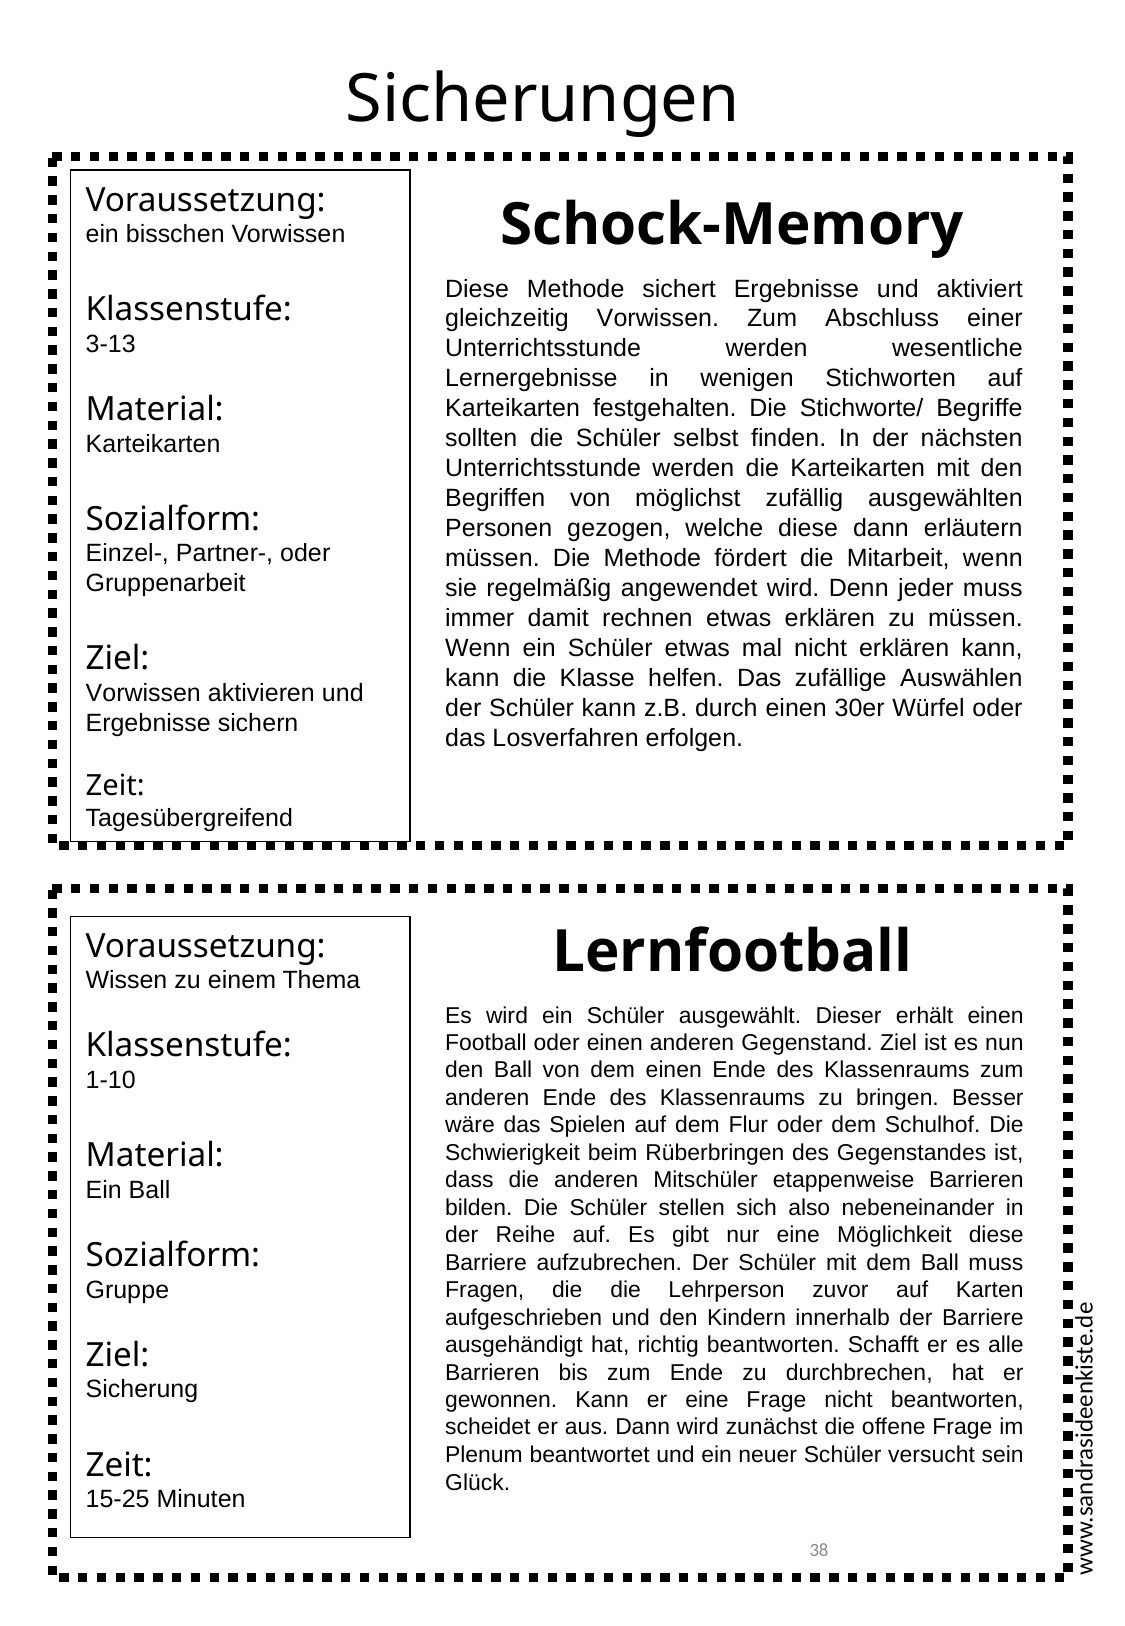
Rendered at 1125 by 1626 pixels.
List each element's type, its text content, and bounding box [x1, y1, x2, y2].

text_box Sicherungen [52, 47, 1069, 144]
text_box Diese Methode sichert Ergebnisse und aktiviert gleichzeitig Vorwissen. Zum Abschluss einer Unterrichtsstunde werden wesentliche Lernergebnisse in wenigen Stichworten auf Karteikarten festgehalten. Die Stichworte/ Begriffe sollten die Schüler selbst finden. In der nächsten Unterrichtsstunde werden die Karteikarten mit den Begriffen von möglichst zufällig ausgewählten Personen gezogen, welche diese dann erläutern müssen. Die Methode fördert die Mitarbeit, wenn sie regelmäßig angewendet wird. Denn jeder muss immer damit rechnen etwas erklären zu müssen. Wenn ein Schüler etwas mal nicht erklären kann, kann die Klasse helfen. Das zufällige Auswählen der Schüler kann z.B. durch einen 30er Würfel oder das Losverfahren erfolgen. [430, 264, 1039, 765]
text_box Lernfootball [410, 906, 1055, 992]
text_box Voraussetzung: ein bisschen Vorwissen Klassenstufe: 3-13 Material: Karteikarten Sozialform: Einzel-, Partner-, oder Gruppenarbeit Ziel: Vorwissen aktivieren und Ergebnisse sichern Zeit: Tagesübergreifend [70, 170, 411, 842]
text_box Es wird ein Schüler ausgewählt. Dieser erhält einen Football oder einen anderen Gegenstand. Ziel ist es nun den Ball von dem einen Ende des Klassenraums zum anderen Ende des Klassenraums zu bringen. Besser wäre das Spielen auf dem Flur oder dem Schulhof. Die Schwierigkeit beim Rüberbringen des Gegenstandes ist, dass die anderen Mitschüler etappenweise Barrieren bilden. Die Schüler stellen sich also nebeneinander in der Reihe auf. Es gibt nur eine Möglichkeit diese Barriere aufzubrechen. Der Schüler mit dem Ball muss Fragen, die die Lehrperson zuvor auf Karten aufgeschrieben und den Kindern innerhalb der Barriere ausgehändigt hat, richtig beantworten. Schafft er es alle Barrieren bis zum Ende zu durchbrechen, hat er gewonnen. Kann er eine Frage nicht beantworten, scheidet er aus. Dann wird zunächst die offene Frage im Plenum beantwortet und ein neuer Schüler versucht sein Glück. [430, 992, 1039, 1508]
text_box www.sandrasideenkiste.de [1059, 1074, 1106, 1591]
text_box Schock-Memory [410, 178, 1055, 265]
text_box [794, 1506, 1048, 1593]
text_box Voraussetzung: Wissen zu einem Thema Klassenstufe: 1-10 Material: Ein Ball Sozialform: Gruppe Ziel: Sicherung Zeit: 15-25 Minuten [70, 916, 411, 1538]
